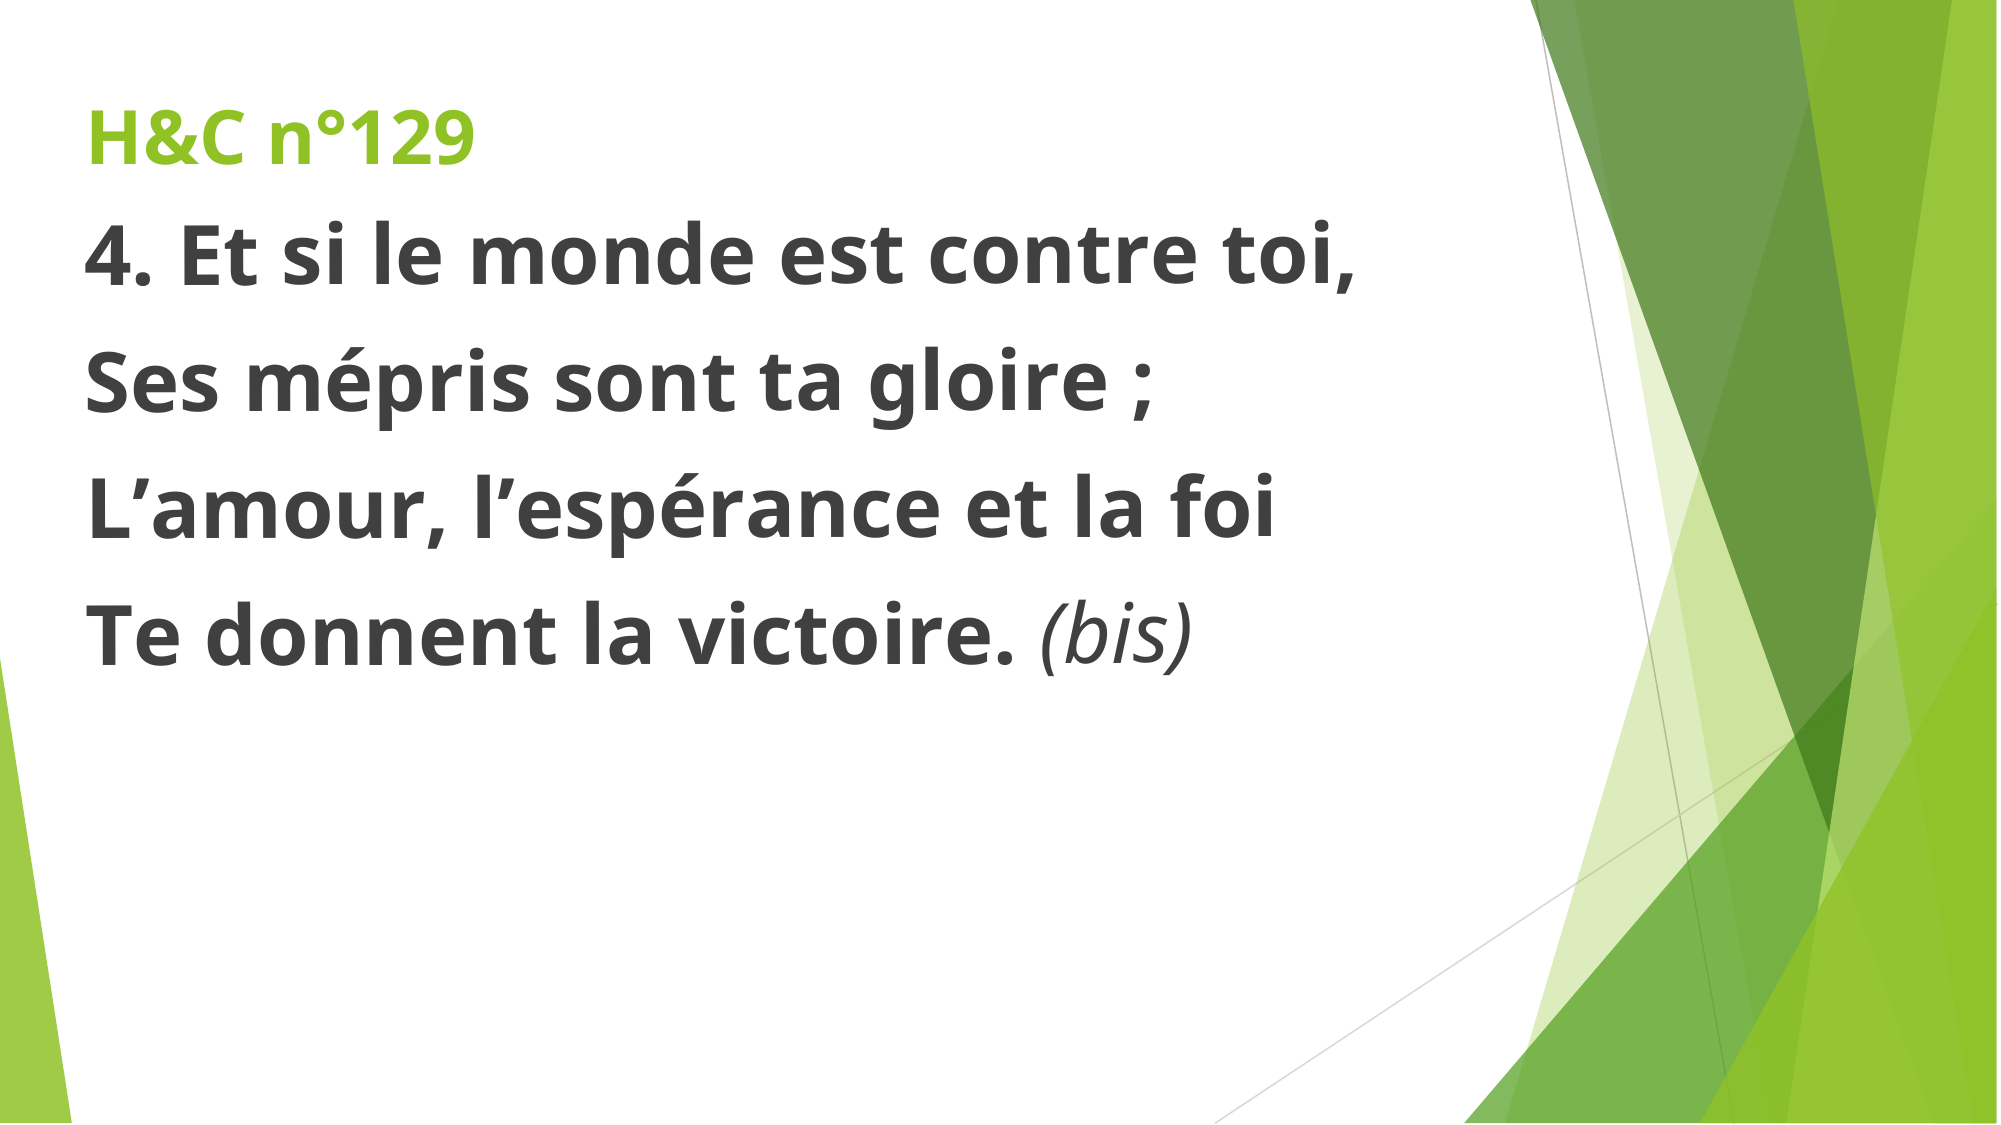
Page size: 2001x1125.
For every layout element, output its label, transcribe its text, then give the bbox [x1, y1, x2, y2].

text_box 4. Et si le monde est contre toi, Ses mépris sont ta gloire ; L’amour, l’espérance et la foi Te donnent la victoire. (bis) [69, 174, 1839, 1082]
text_box H&C n°129 [70, 82, 603, 179]
